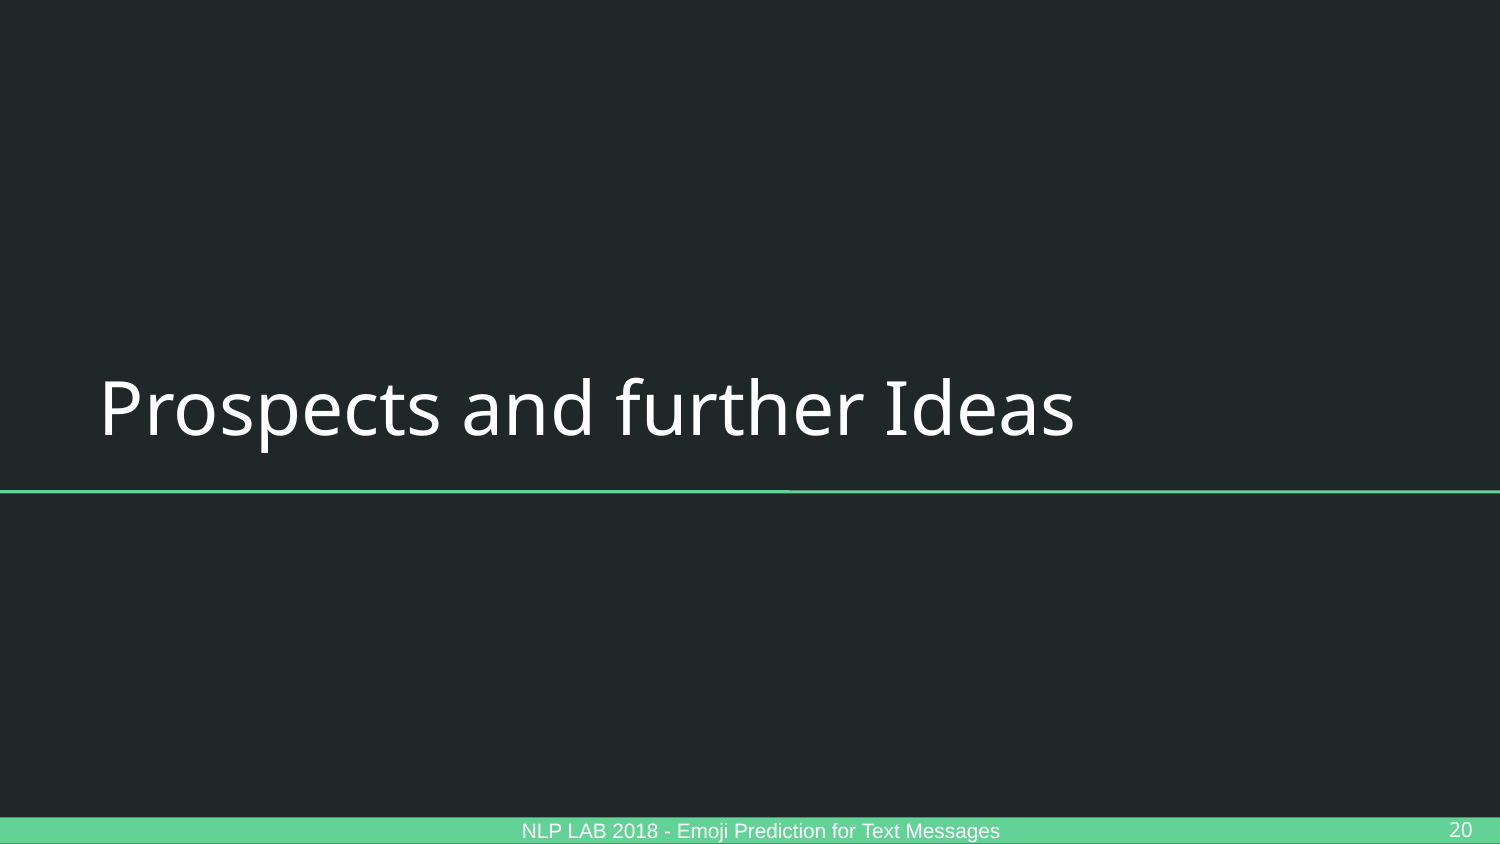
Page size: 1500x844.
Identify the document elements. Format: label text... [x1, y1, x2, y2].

title Prospects and further Ideas [83, 337, 1417, 466]
slide_number <Foliennummer> [1397, 811, 1488, 844]
